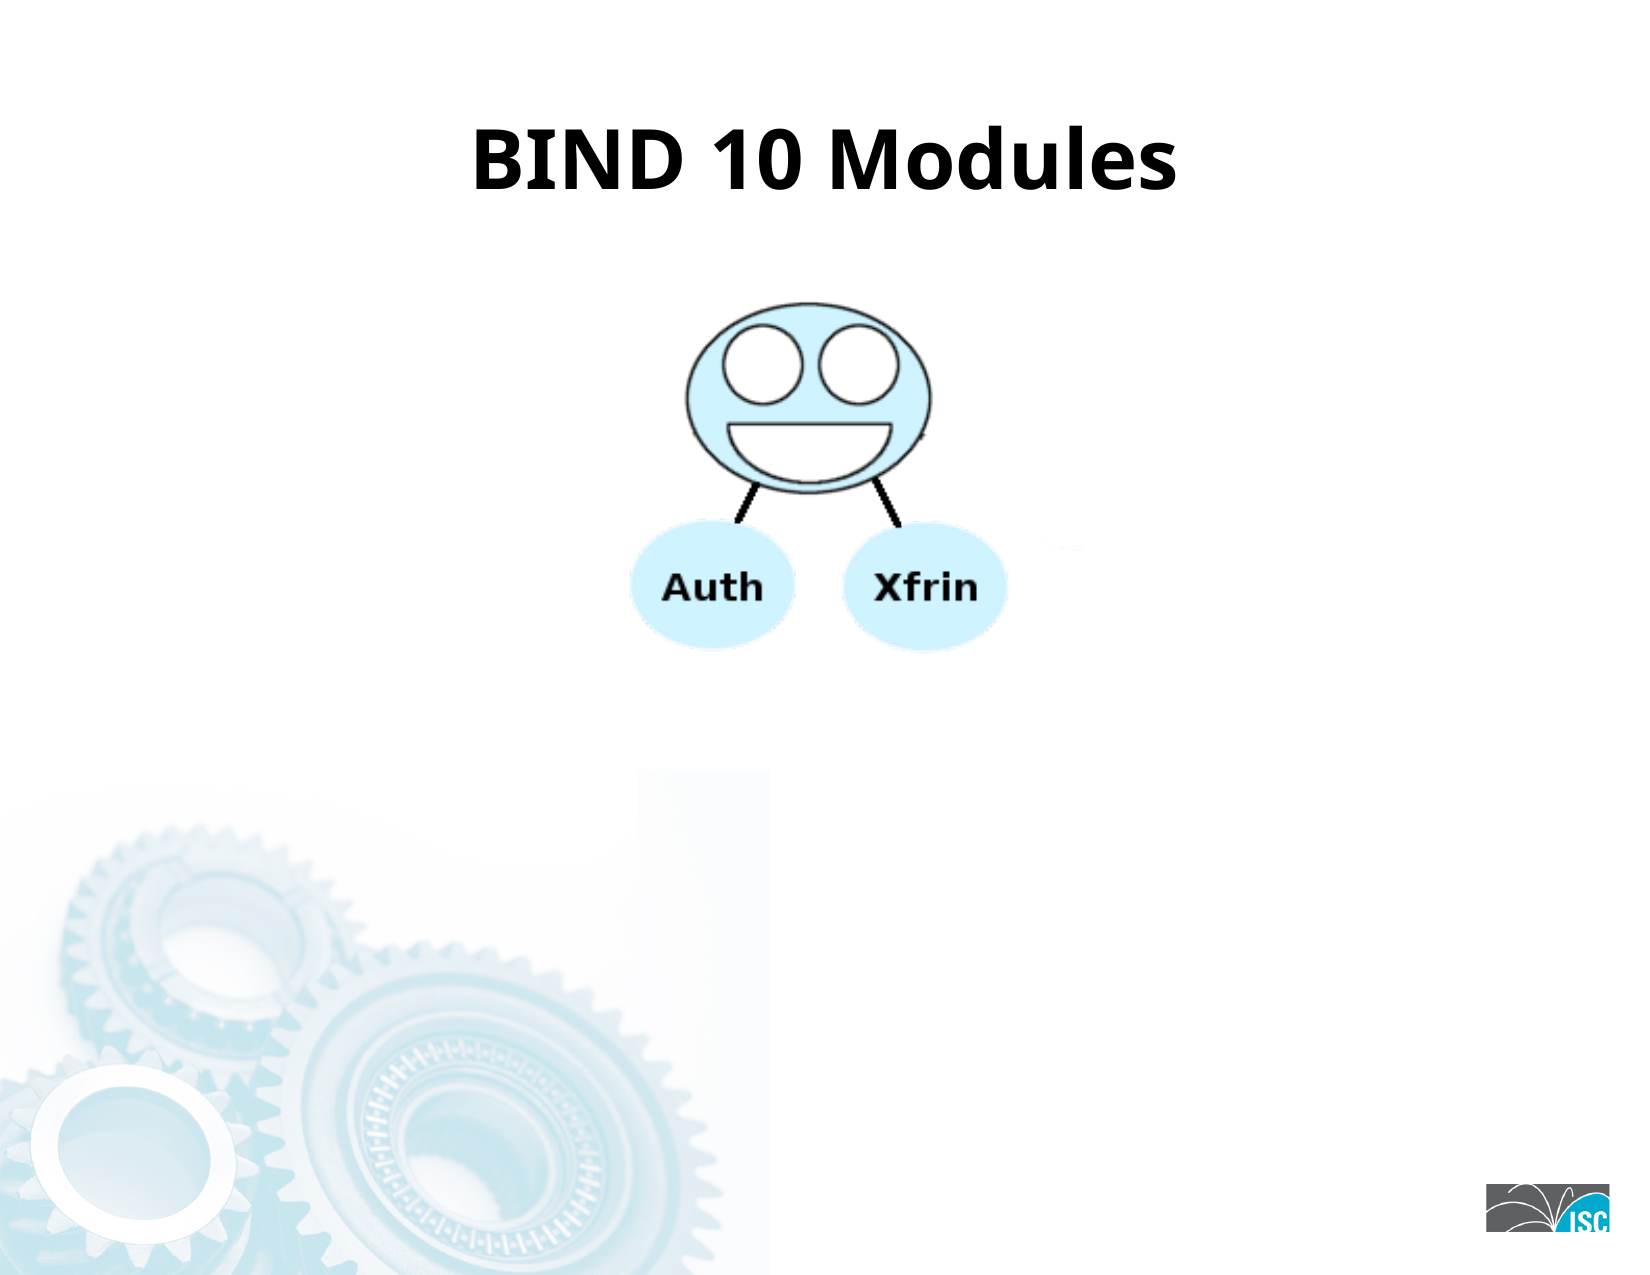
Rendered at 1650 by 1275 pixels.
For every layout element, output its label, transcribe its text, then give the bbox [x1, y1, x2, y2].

picture [0, 0, 1650, 1275]
title BIND 10 Modules [82, 35, 1568, 280]
